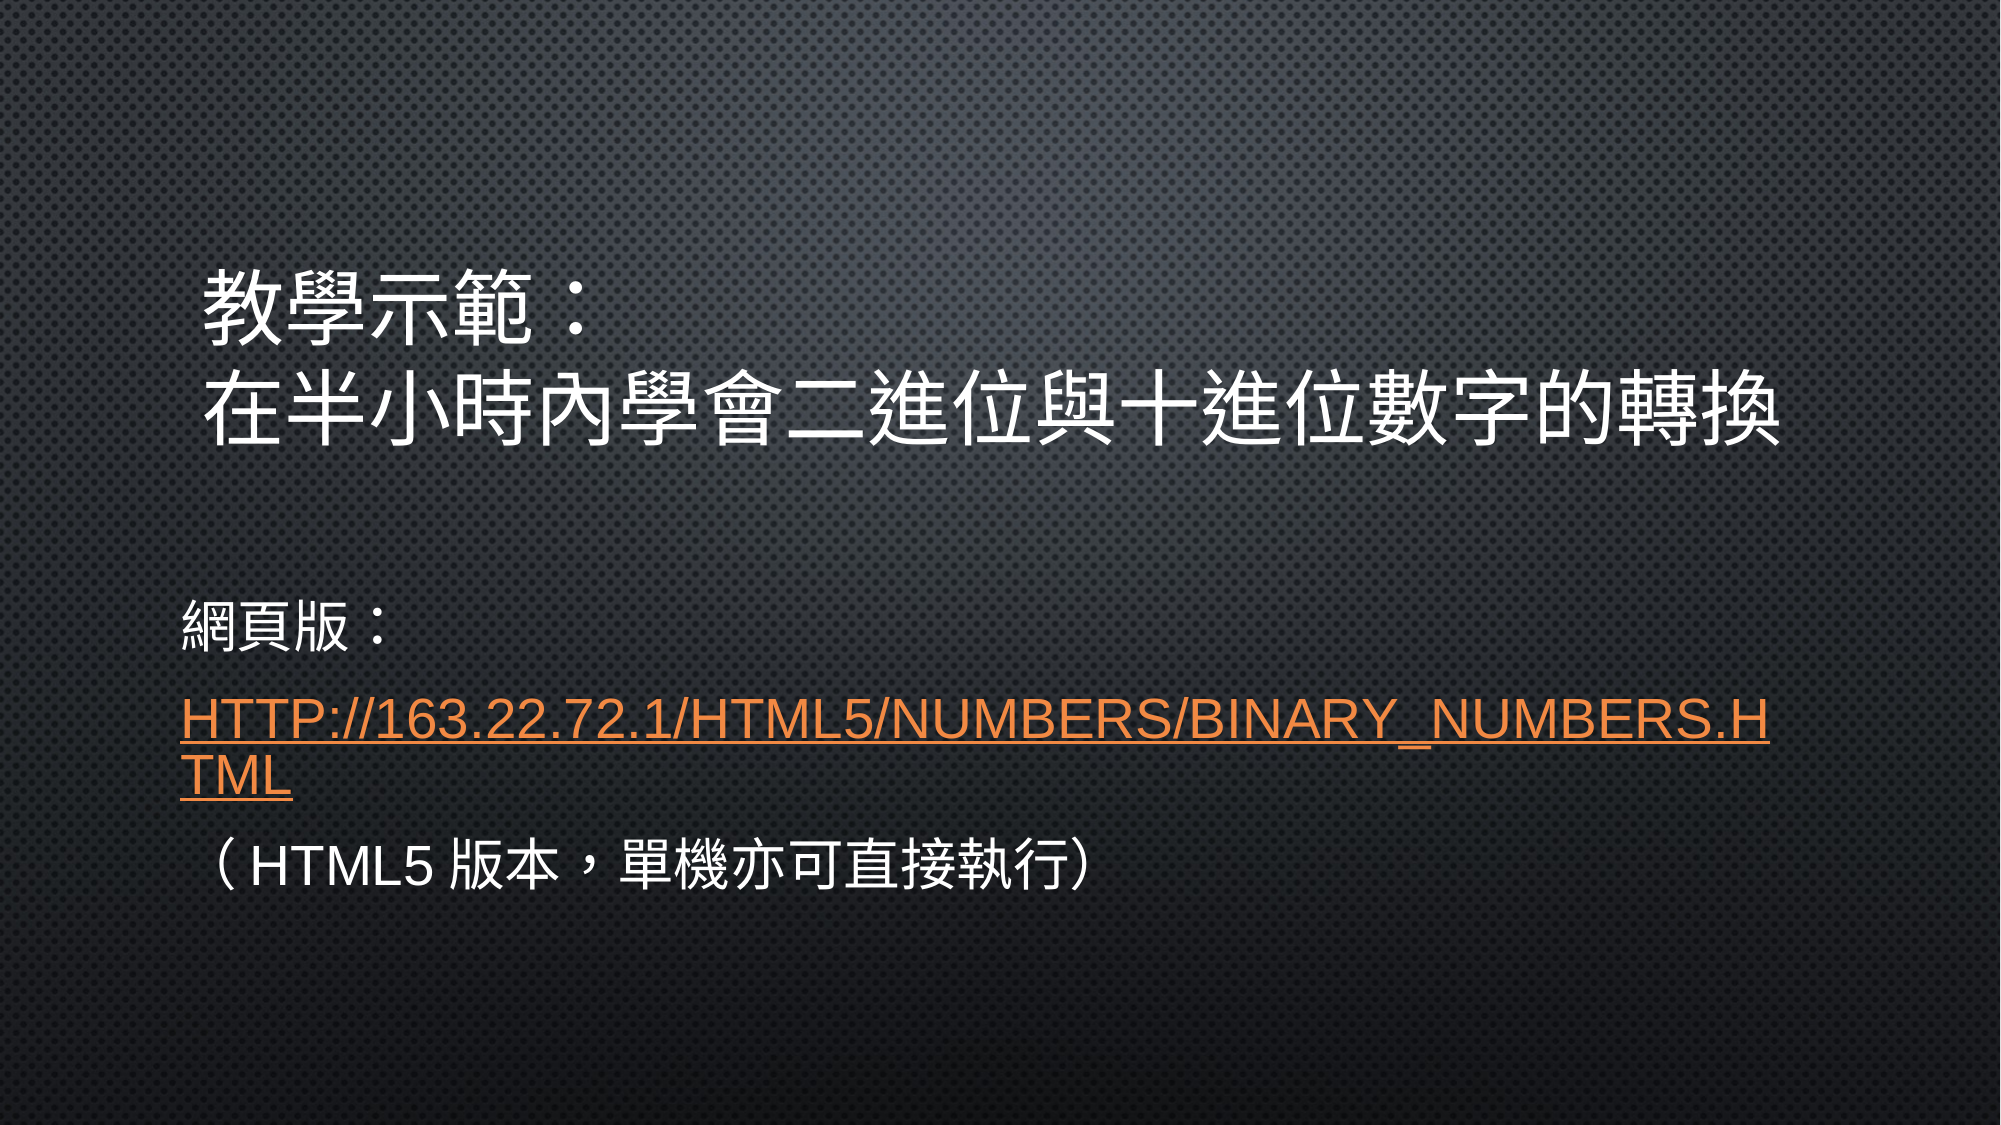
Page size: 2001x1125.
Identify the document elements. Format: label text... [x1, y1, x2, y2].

title 教學示範： 在半小時內學會二進位與十進位數字的轉換 [186, 99, 1812, 582]
list 網頁版： http://163.22.72.1/html5/numbers/binary_numbers.html （HTML5版本，單機亦可直接執行） [165, 582, 1812, 849]
